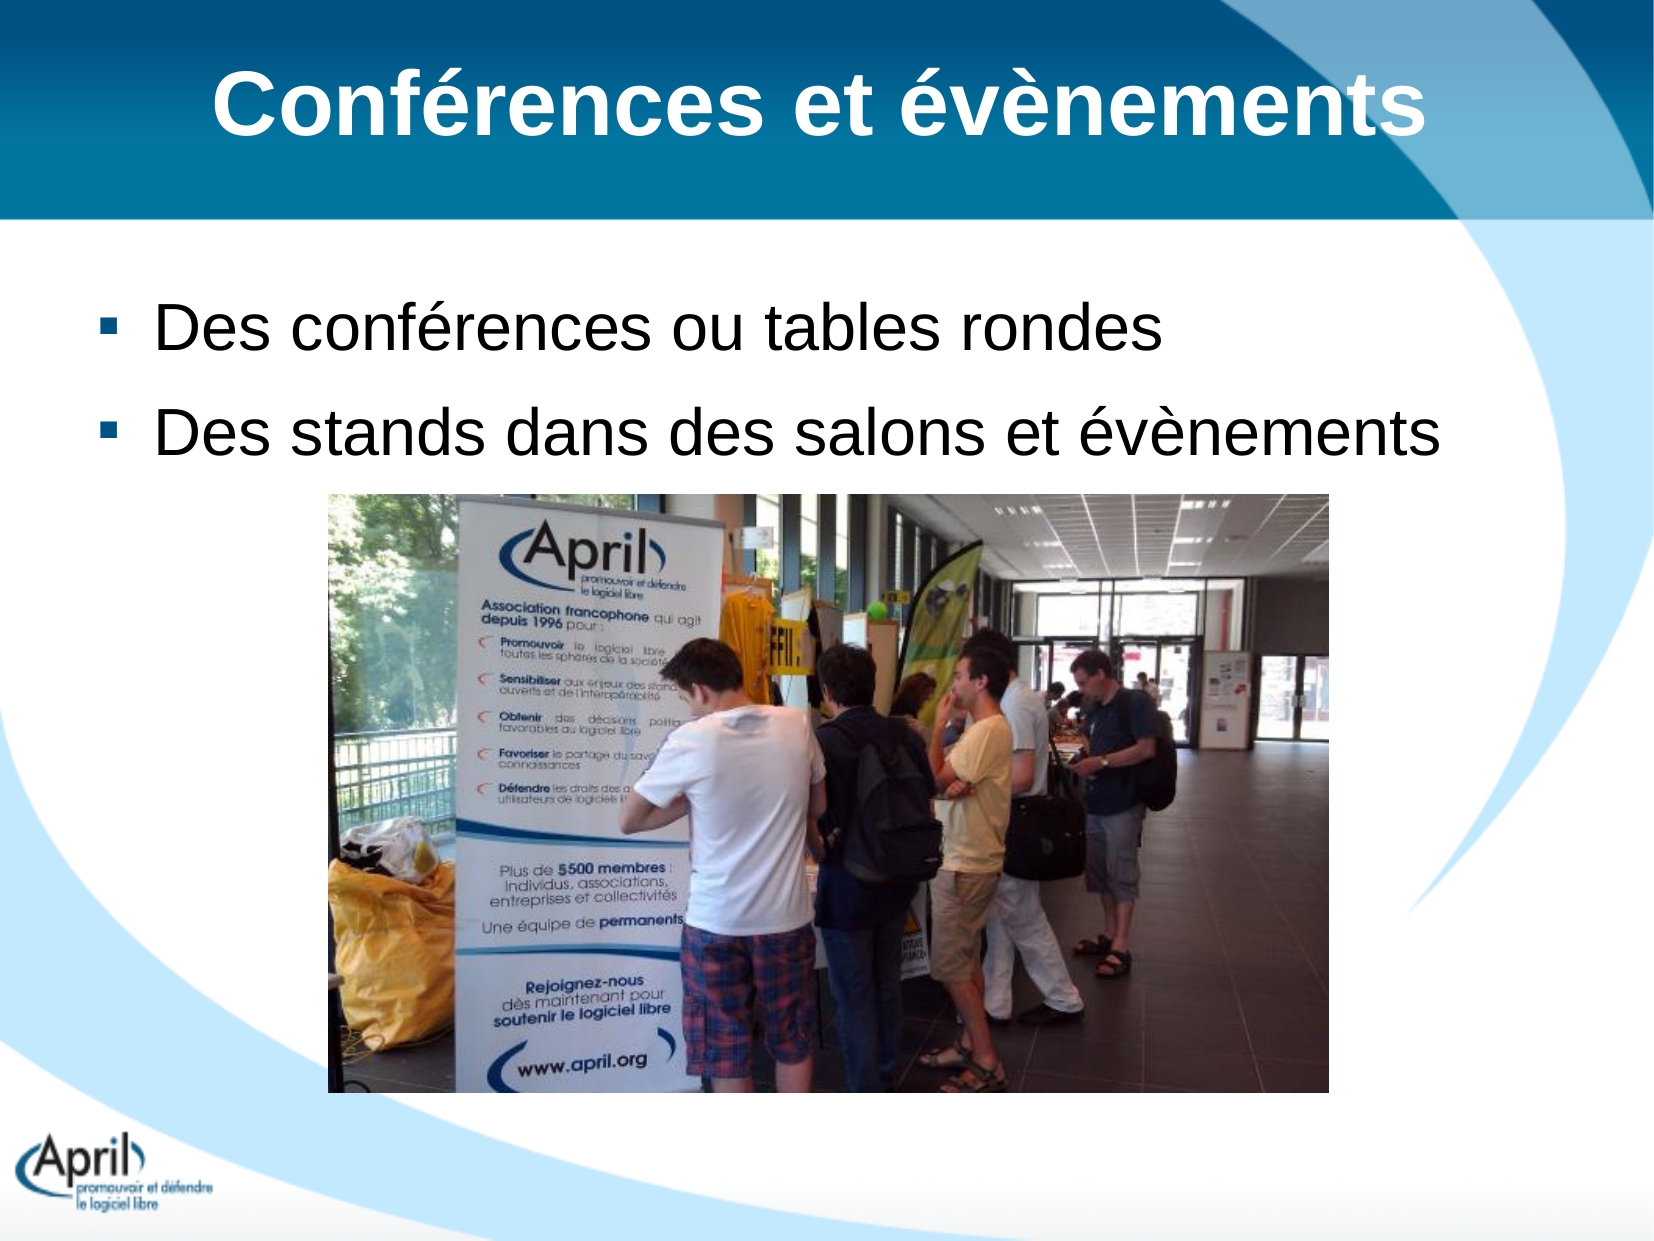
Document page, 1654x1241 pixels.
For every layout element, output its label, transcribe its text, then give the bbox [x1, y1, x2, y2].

list Des conférences ou tables rondes Des stands dans des salons et évènements [82, 290, 1571, 1094]
picture [0, 0, 1654, 1241]
title Conférences et évènements [76, 7, 1565, 200]
